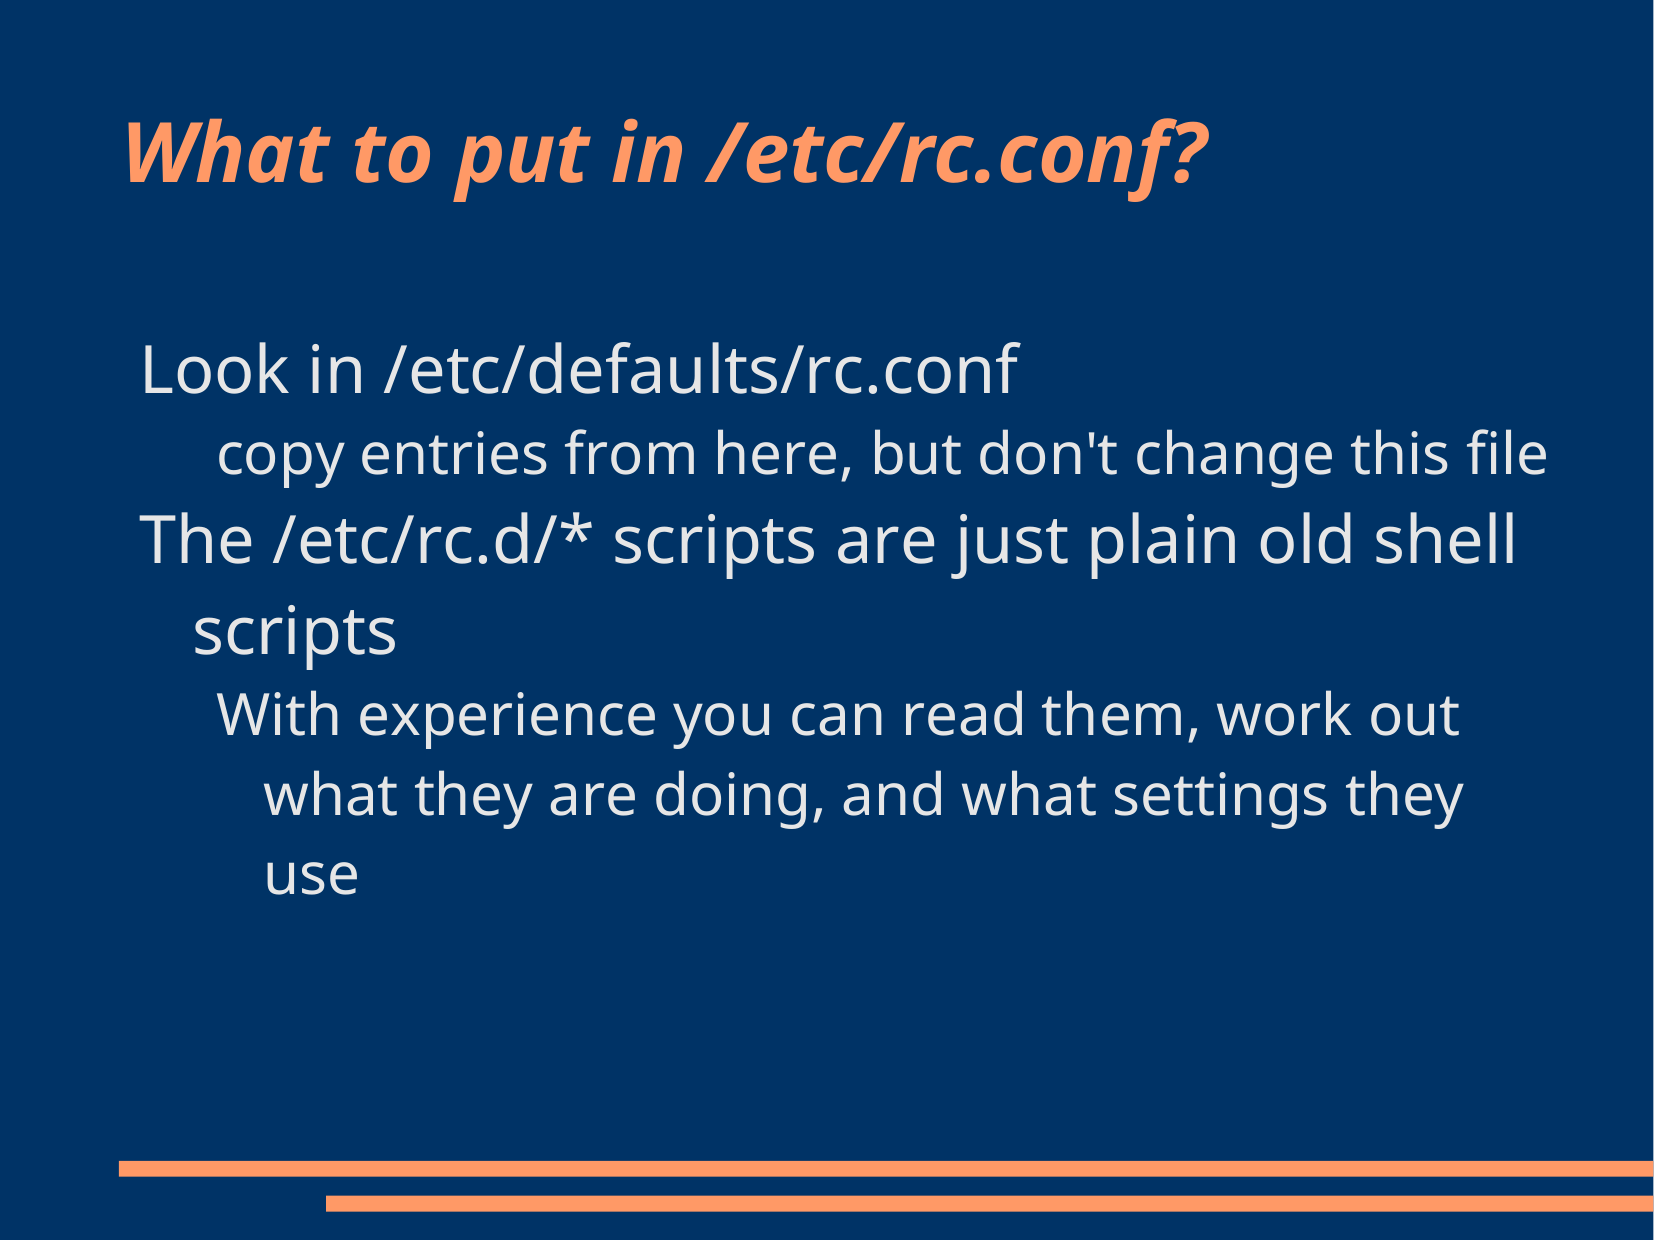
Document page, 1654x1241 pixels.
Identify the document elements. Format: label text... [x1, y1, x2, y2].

list Look in /etc/defaults/rc.conf copy entries from here, but don't change this file The /etc/rc.d/* scripts are just plain old shell scripts With experience you can read them, work out what they are doing, and what settings they use [121, 322, 1561, 1132]
title What to put in /etc/rc.conf? [121, 46, 1534, 254]
